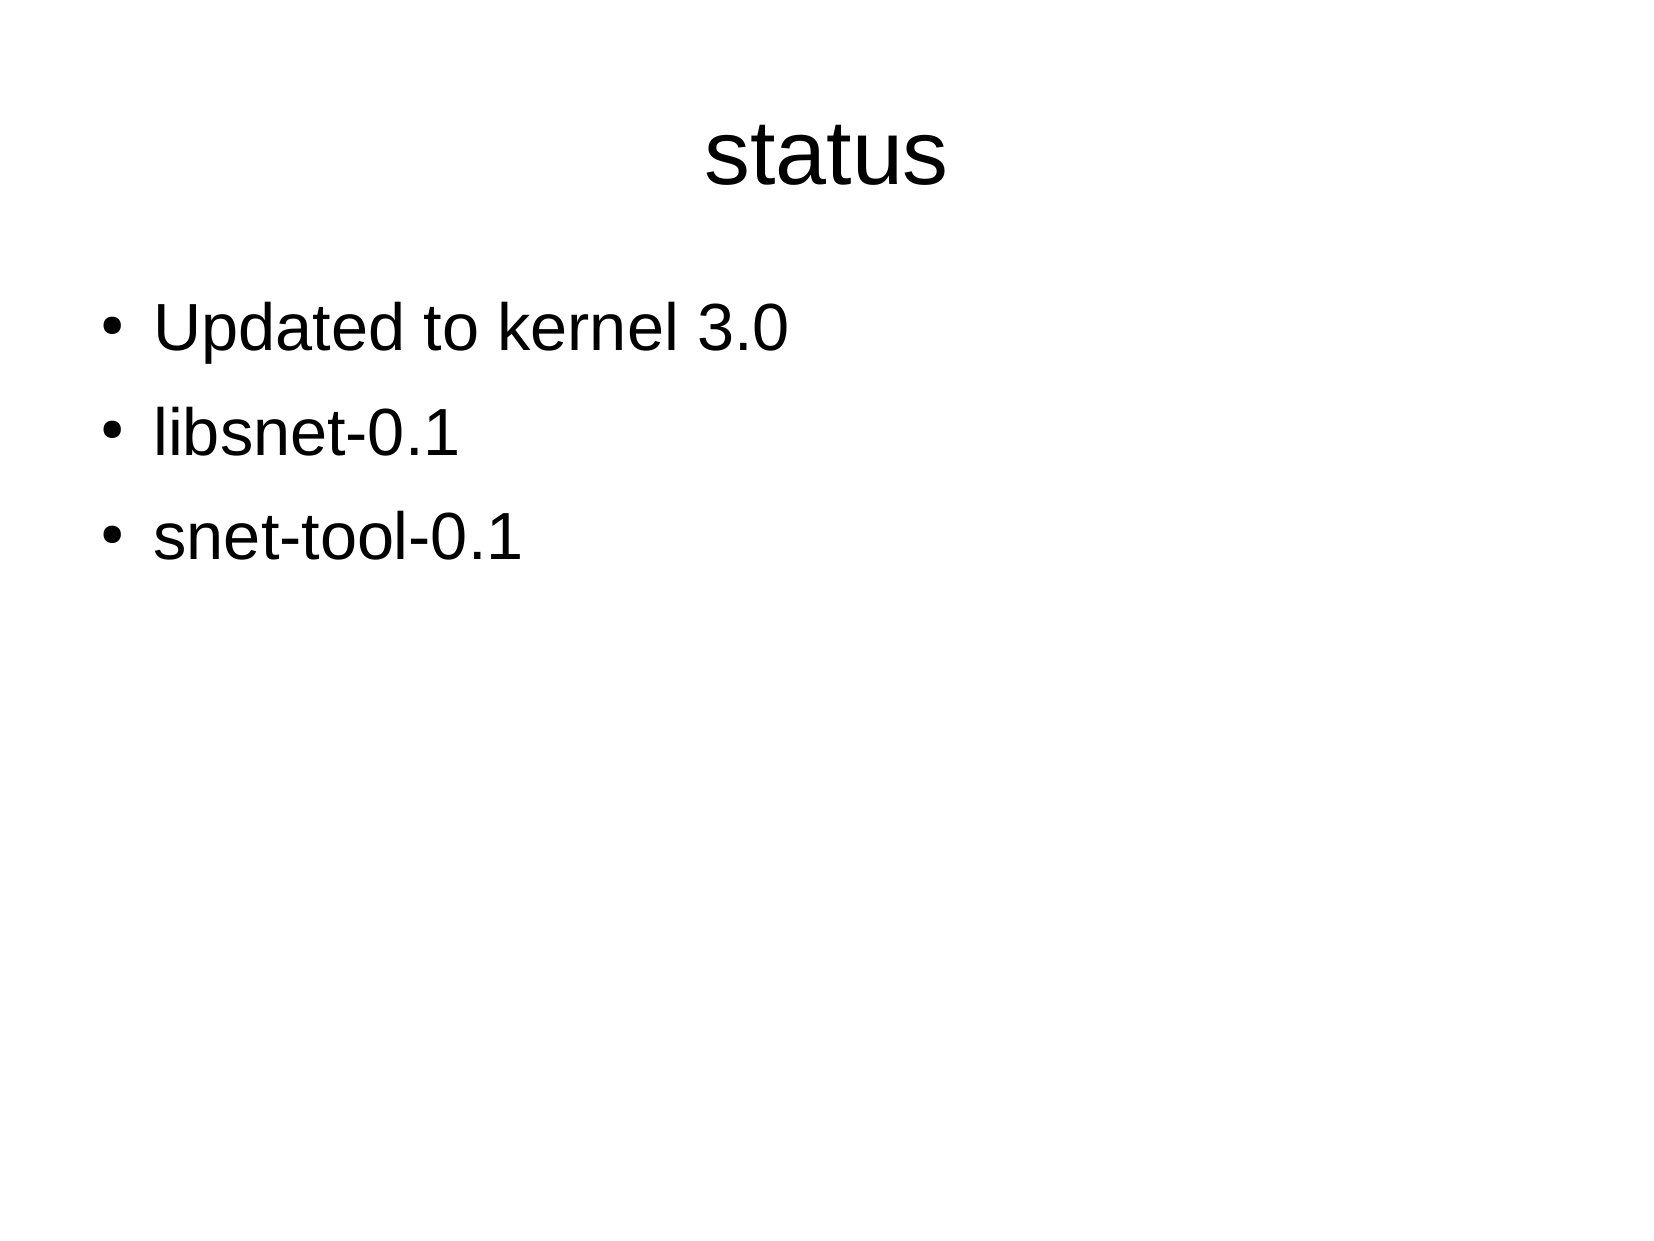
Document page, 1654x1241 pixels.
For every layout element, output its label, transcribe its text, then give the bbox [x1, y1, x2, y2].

title status [82, 56, 1571, 250]
list Updated to kernel 3.0 libsnet-0.1 snet-tool-0.1 [82, 290, 1571, 1109]
